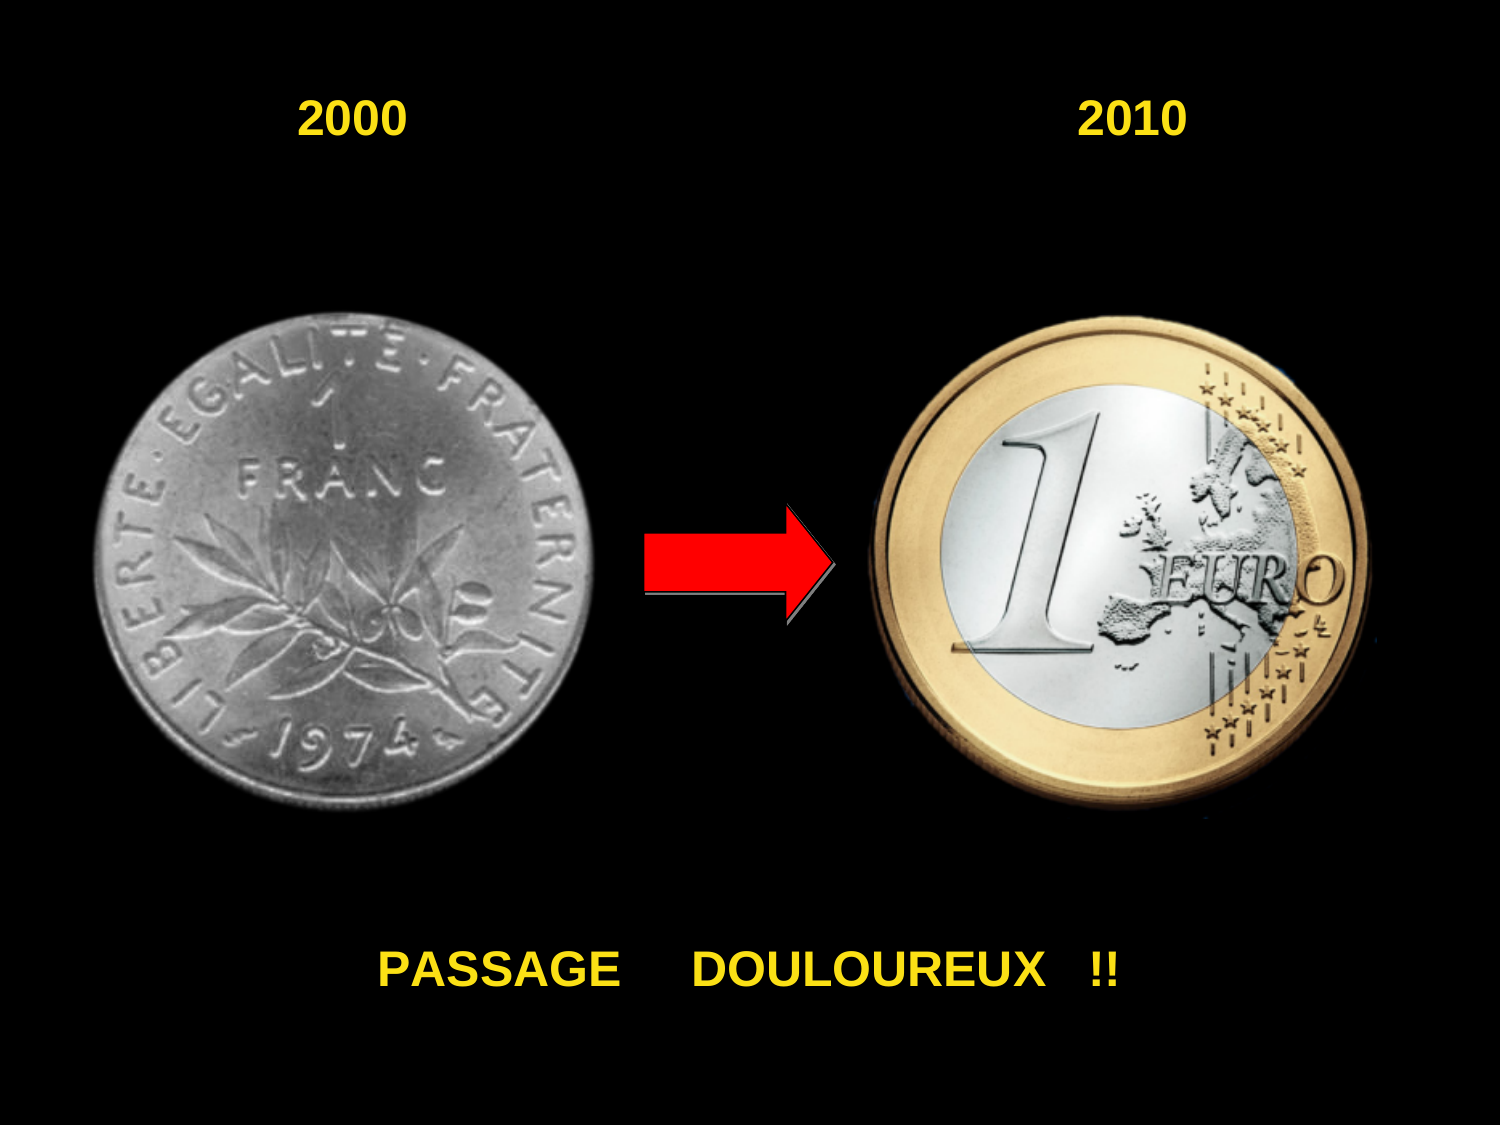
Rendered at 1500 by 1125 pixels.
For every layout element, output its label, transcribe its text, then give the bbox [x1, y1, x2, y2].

picture [88, 307, 603, 818]
text_box PASSAGE DOULOUREUX !! [360, 928, 1140, 1005]
text_box 2000 2010 [159, 78, 1329, 154]
picture [863, 306, 1377, 819]
text_box [643, 503, 833, 622]
